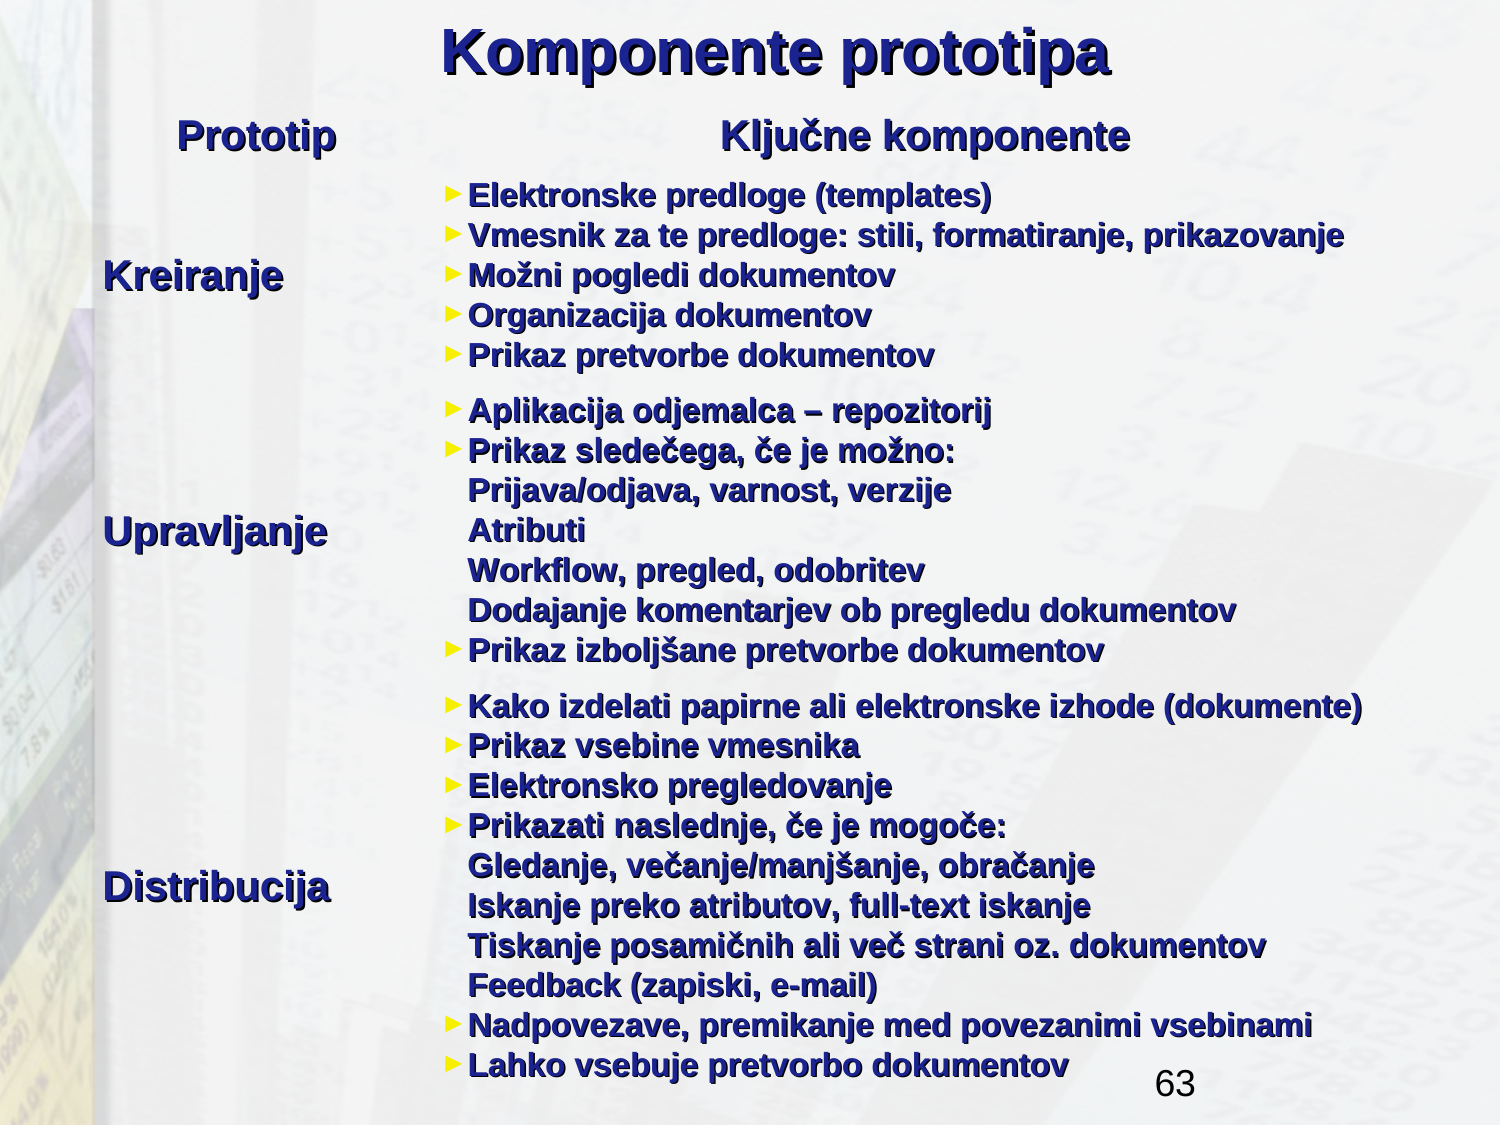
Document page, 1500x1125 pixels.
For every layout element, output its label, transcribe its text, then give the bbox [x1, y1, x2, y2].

table_header Ključne komponente [425, 100, 1425, 165]
table_header Prototip [88, 100, 425, 165]
table_cell Kreiranje [88, 165, 425, 381]
table_cell Upravljanje [88, 381, 425, 676]
table_cell Elektronske predloge (templates) Vmesnik za te predloge: stili, formatiranje, prikazovanje Možni pogledi dokumentov Organizacija dokumentov Prikaz pretvorbe dokumentov [425, 165, 1425, 381]
table_cell Distribucija [88, 676, 425, 1092]
table_cell Kako izdelati papirne ali elektronske izhode (dokumente) Prikaz vsebine vmesnika Elektronsko pregledovanje Prikazati naslednje, če je mogoče: Gledanje, večanje/manjšanje, obračanje Iskanje preko atributov, full-text iskanje Tiskanje posamičnih ali več strani oz. dokumentov Feedback (zapiski, e-mail) Nadpovezave, premikanje med povezanimi vsebinami Lahko vsebuje pretvorbo dokumentov [425, 676, 1425, 1092]
table_cell Aplikacija odjemalca – repozitorij Prikaz sledečega, če je možno: Prijava/odjava, varnost, verzije Atributi Workflow, pregled, odobritev Dodajanje komentarjev ob pregledu dokumentov Prikaz izboljšane pretvorbe dokumentov [425, 381, 1425, 676]
picture [0, 0, 1500, 1125]
title Komponente prototipa [100, 2, 1451, 93]
